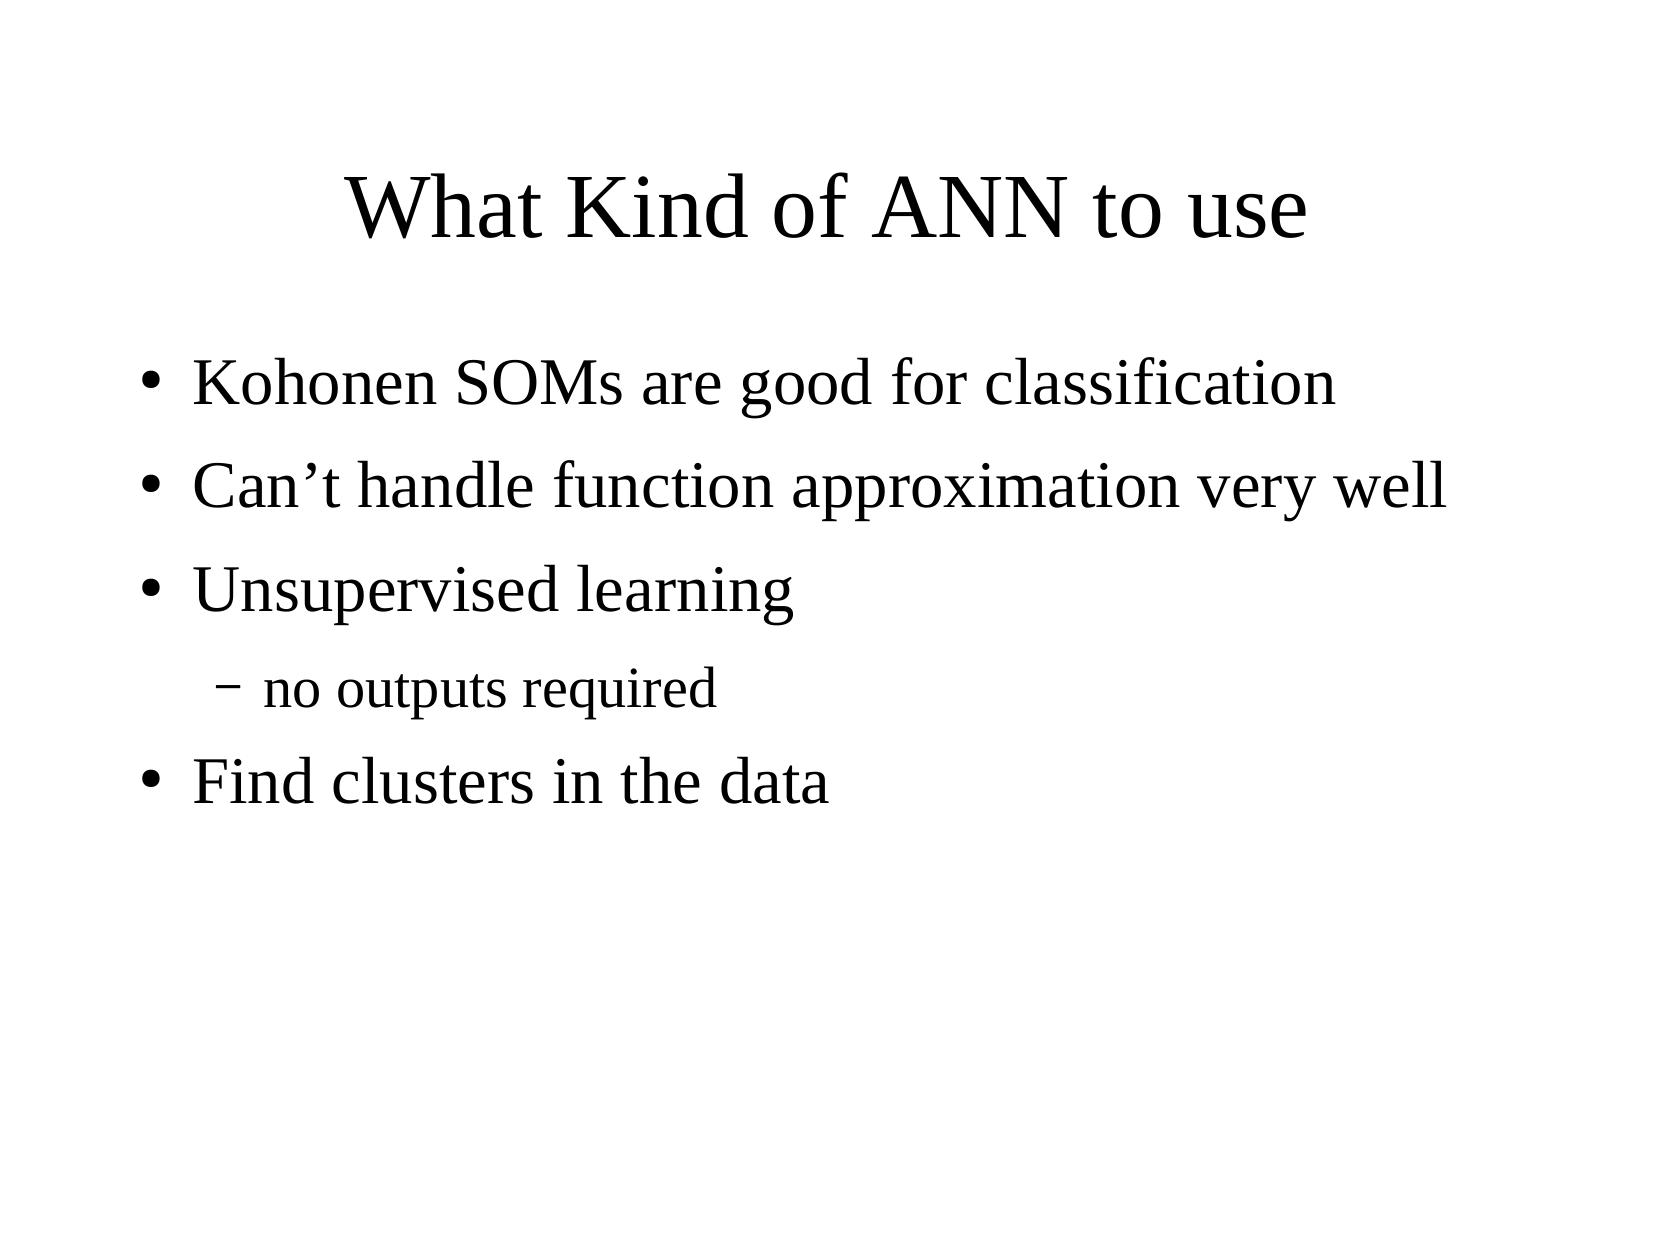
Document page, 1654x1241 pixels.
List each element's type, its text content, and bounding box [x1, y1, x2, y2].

title What Kind of ANN to use [121, 102, 1534, 311]
list Kohonen SOMs are good for classification Can’t handle function approximation very well Unsupervised learning no outputs required Find clusters in the data [121, 344, 1534, 1127]
